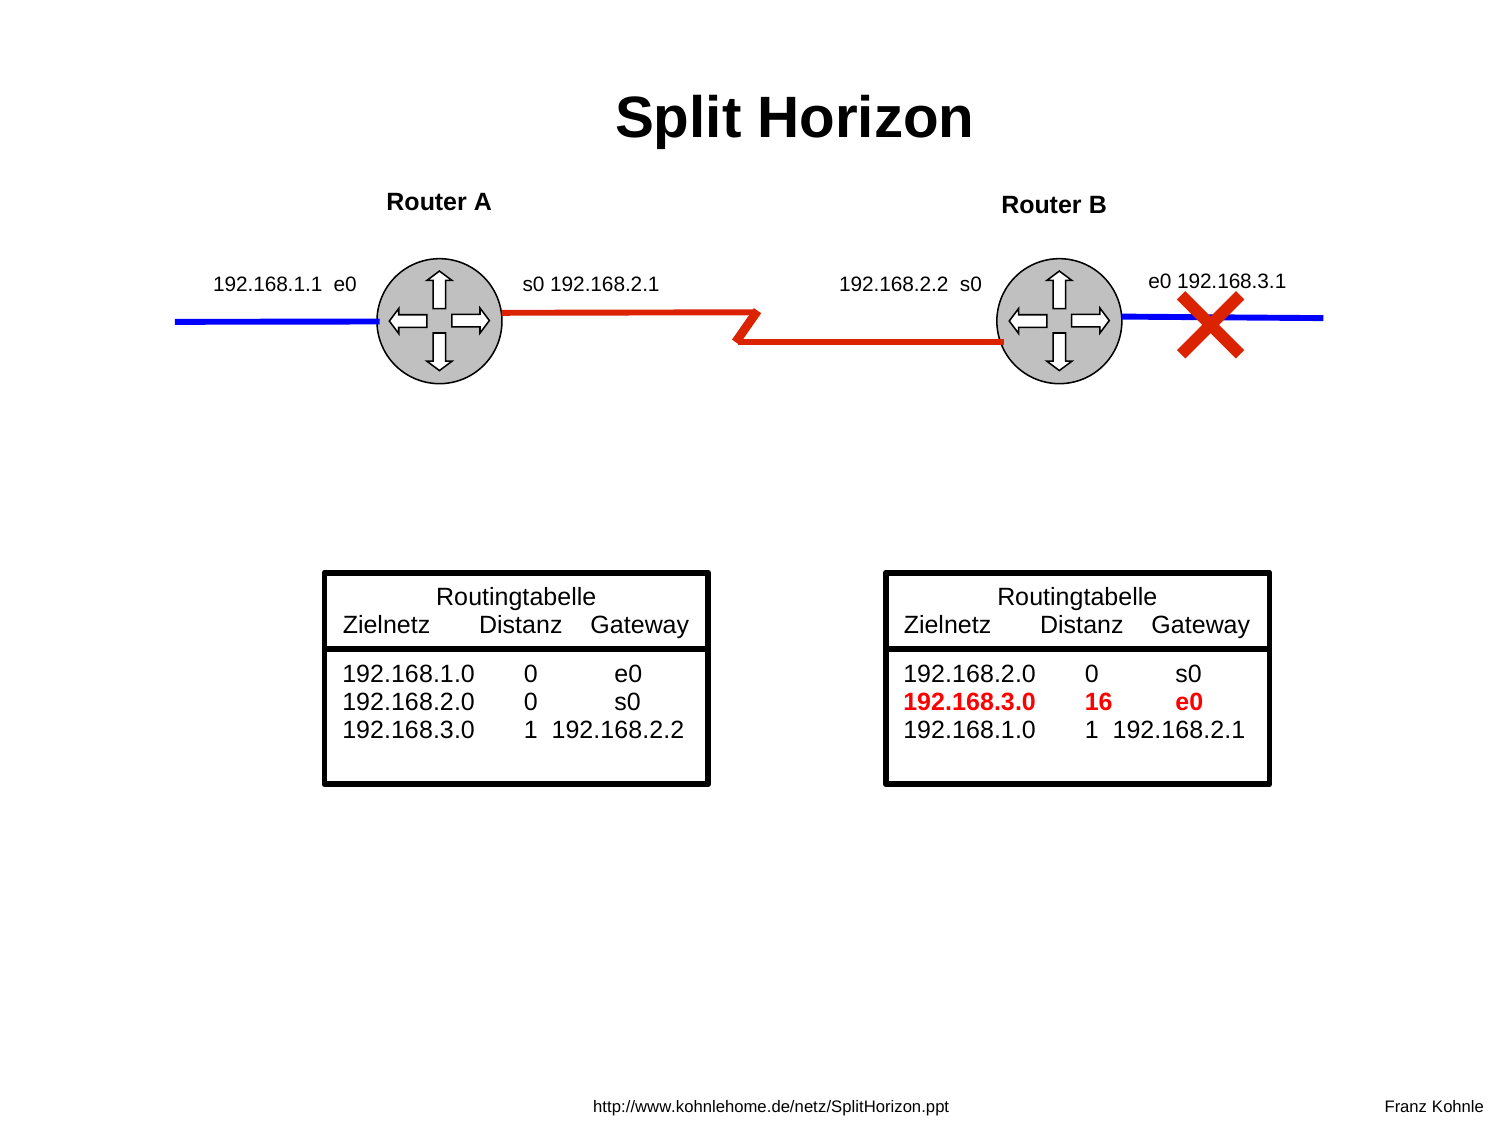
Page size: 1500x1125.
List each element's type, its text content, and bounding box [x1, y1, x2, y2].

text_box 192.168.2.2 s0 [824, 265, 998, 305]
text_box 192.168.1.1 e0 [198, 265, 372, 305]
text_box Split Horizon [579, 71, 1011, 164]
text_box [882, 573, 1270, 798]
text_box [996, 258, 1122, 384]
text_box [377, 258, 502, 384]
text_box http://www.kohnlehome.de/netz/SplitHorizon.ppt [578, 1089, 967, 1124]
text_box Franz Kohnle [1369, 1089, 1500, 1124]
text_box 192.168.1.0 0 e0 192.168.2.0 0 s0 192.168.3.0 1 192.168.2.2 [324, 649, 709, 785]
text_box Router B [986, 182, 1122, 227]
text_box e0 192.168.3.1 [1133, 262, 1308, 302]
text_box Router A [371, 179, 507, 224]
text_box [321, 573, 709, 798]
text_box 192.168.2.0 0 s0 192.168.3.0 16 e0 192.168.1.0 1 192.168.2.1 [885, 649, 1270, 785]
text_box s0 192.168.2.1 [507, 265, 682, 305]
